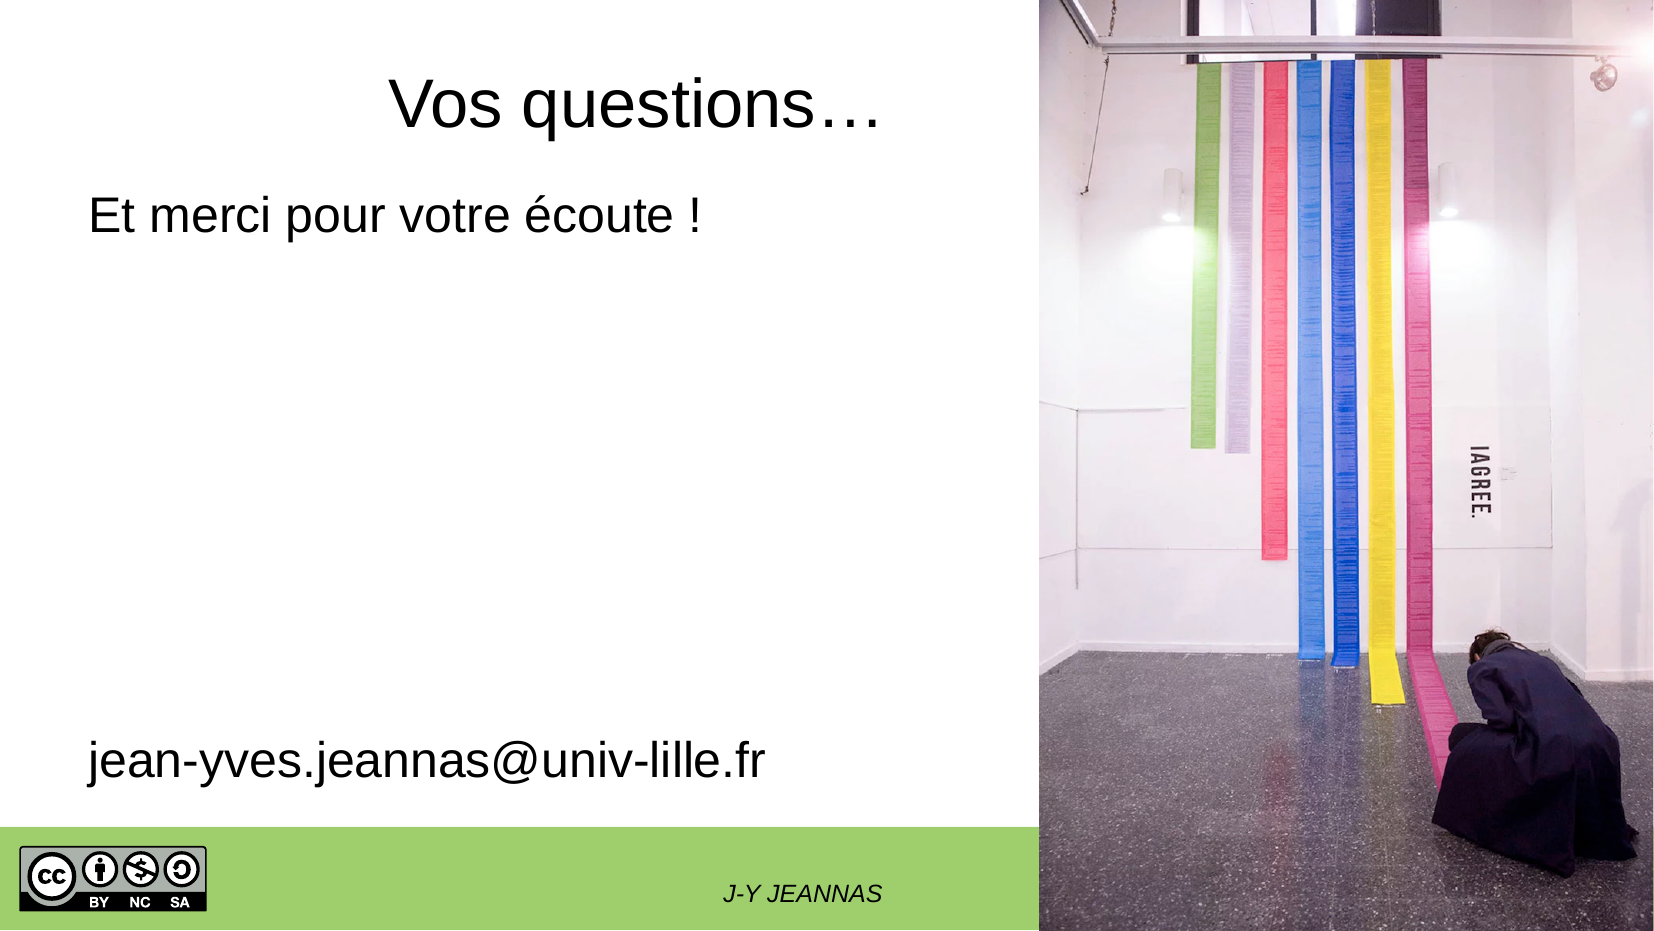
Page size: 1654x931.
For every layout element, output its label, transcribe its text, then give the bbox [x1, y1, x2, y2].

list Et merci pour votre écoute ! jean-yves.jeannas@univ-lille.fr [88, 177, 1039, 798]
title Vos questions… [88, 29, 1039, 177]
picture [1039, 0, 1654, 931]
